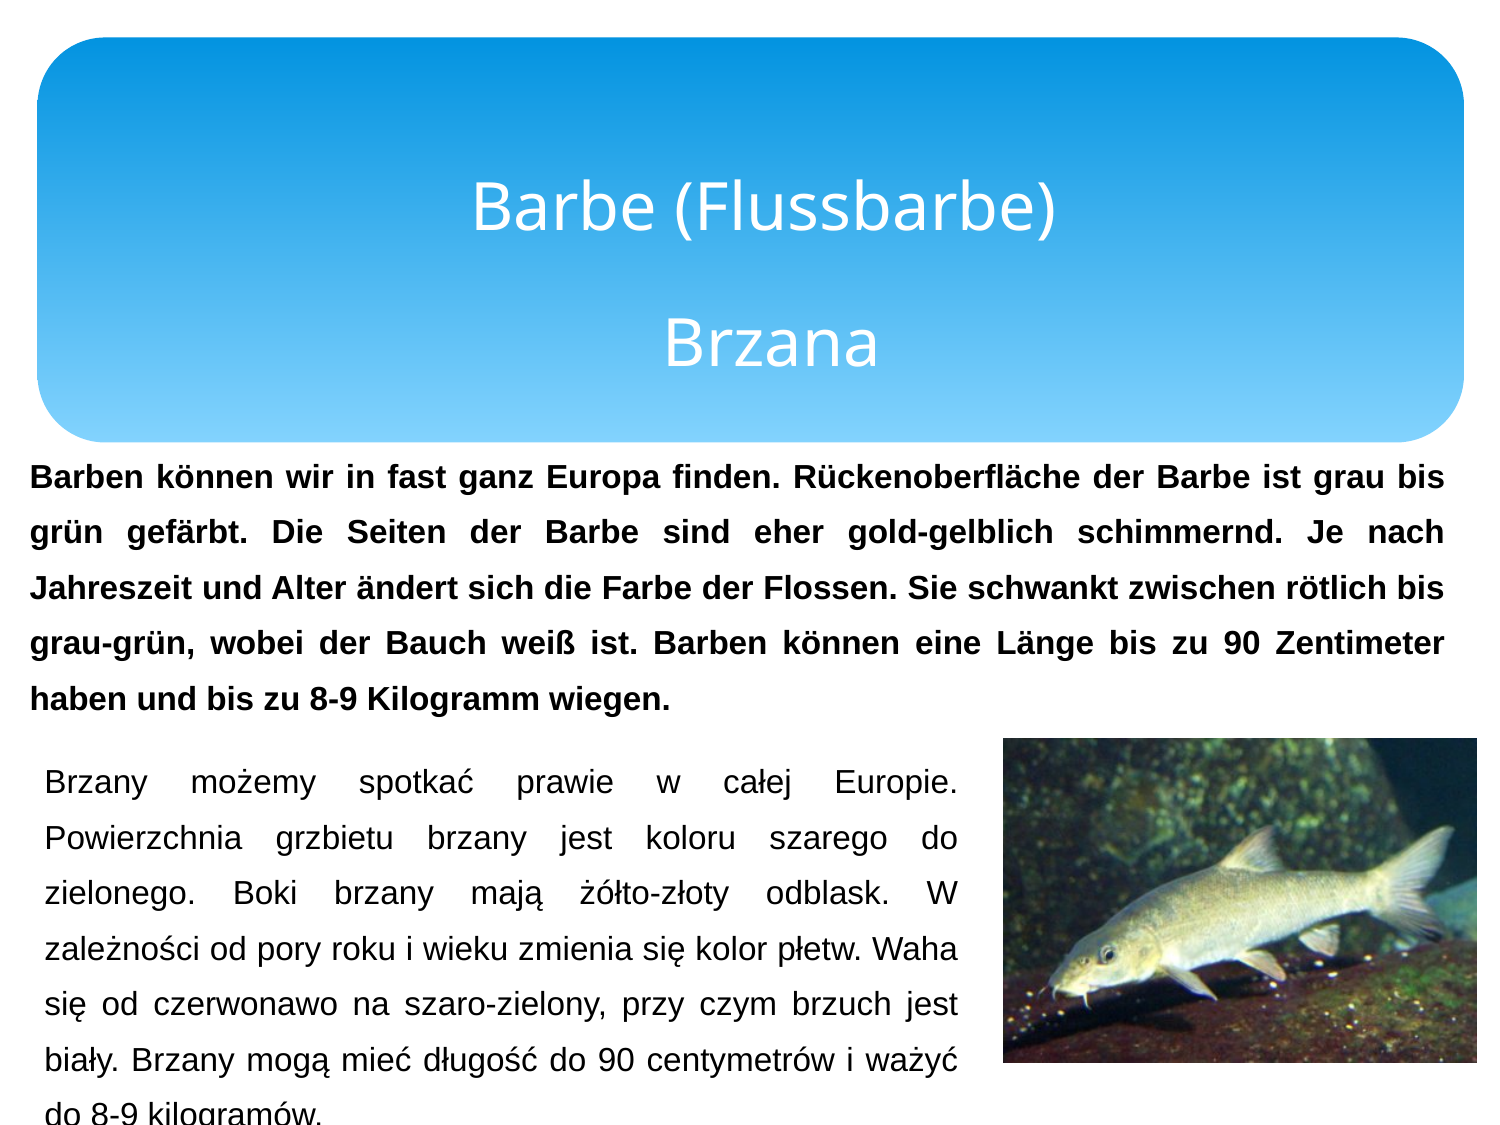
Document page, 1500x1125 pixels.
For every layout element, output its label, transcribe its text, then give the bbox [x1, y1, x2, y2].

subtitle Barben können wir in fast ganz Europa finden. Rückenoberfläche der Barbe ist grau bis grün gefärbt. Die Seiten der Barbe sind eher gold-gelblich schimmernd. Je nach Jahreszeit und Alter ändert sich die Farbe der Flossen. Sie schwankt zwischen rötlich bis grau-grün, wobei der Bauch weiß ist. Barben können eine Länge bis zu 90 Zentimeter haben und bis zu 8-9 Kilogramm wiegen. [29, 442, 1447, 715]
title Barbe (Flussbarbe) Brzana [88, 115, 1439, 384]
text_box Brzany możemy spotkać prawie w całej Europie. Powierzchnia grzbietu brzany jest koloru szarego do zielonego. Boki brzany mają żółto-złoty odblask. W zależności od pory roku i wieku zmienia się kolor płetw. Waha się od czerwonawo na szaro-zielony, przy czym brzuch jest biały. Brzany mogą mieć długość do 90 centymetrów i ważyć do 8-9 kilogramów. [29, 737, 975, 1125]
picture [1003, 738, 1477, 1063]
